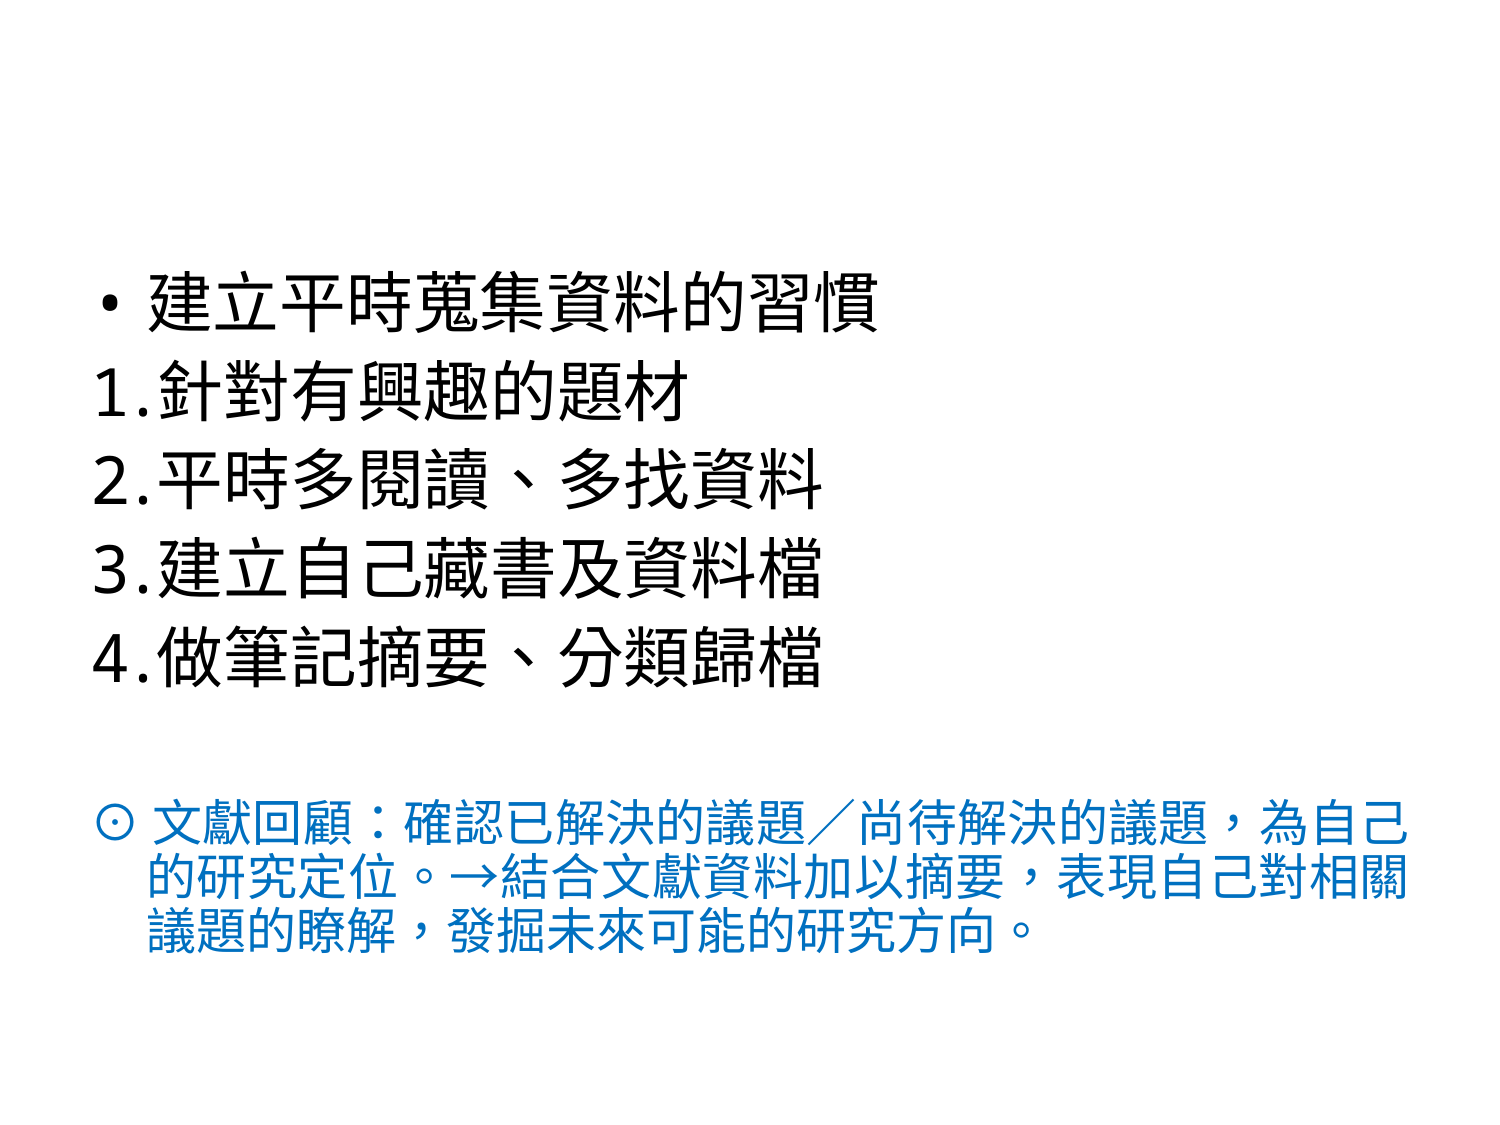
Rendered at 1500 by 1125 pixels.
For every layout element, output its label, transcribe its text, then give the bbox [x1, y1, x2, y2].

list 建立平時蒐集資料的習慣 針對有興趣的題材 平時多閱讀、多找資料 建立自己藏書及資料檔 做筆記摘要、分類歸檔 ⊙文獻回顧：確認已解決的議題／尚待解決的議題，為自己的研究定位。→結合文獻資料加以摘要，表現自己對相關議題的瞭解，發掘未來可能的研究方向。 [75, 262, 1426, 1005]
